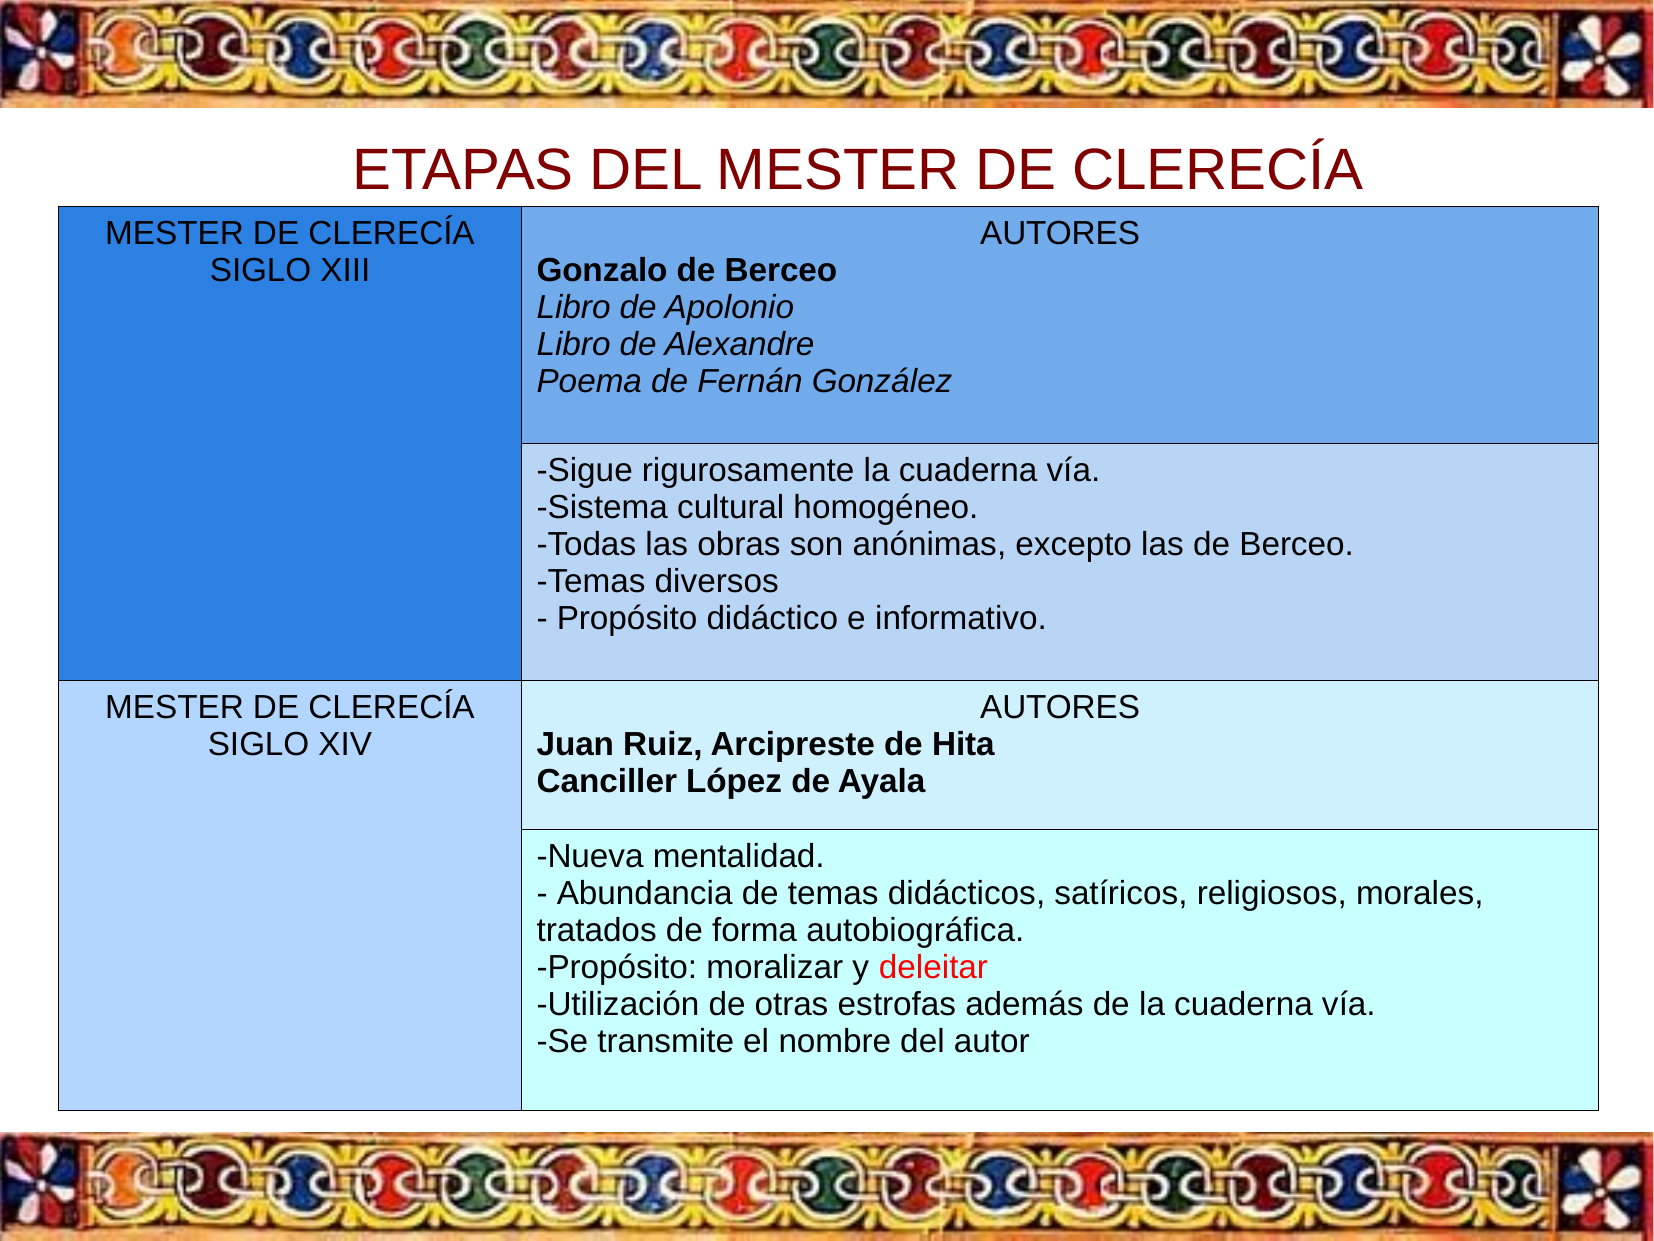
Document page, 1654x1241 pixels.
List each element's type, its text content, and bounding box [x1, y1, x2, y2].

table_cell AUTORES Juan Ruiz, Arcipreste de Hita Canciller López de Ayala [522, 681, 1598, 829]
table_cell MESTER DE CLERECÍA SIGLO XIV [59, 681, 521, 1110]
table_cell -Sigue rigurosamente la cuaderna vía. -Sistema cultural homogéneo. Todas las obras son anónimas, excepto las de Berceo. Temas diversos Propósito didáctico e informativo. [522, 444, 1598, 680]
table_header AUTORES Gonzalo de Berceo Libro de Apolonio Libro de Alexandre Poema de Fernán González [522, 207, 1598, 443]
title ETAPAS DEL MESTER DE CLERECÍA [200, 108, 1516, 206]
table_cell Nueva mentalidad. Abundancia de temas didácticos, satíricos, religiosos, morales, tratados de forma autobiográfica. Propósito: moralizar y deleitar Utilización de otras estrofas además de la cuaderna vía. Se transmite el nombre del autor [522, 830, 1598, 1110]
picture [0, 1132, 1654, 1241]
table_header MESTER DE CLERECÍA SIGLO XIII [59, 207, 521, 680]
picture [0, 0, 1654, 108]
